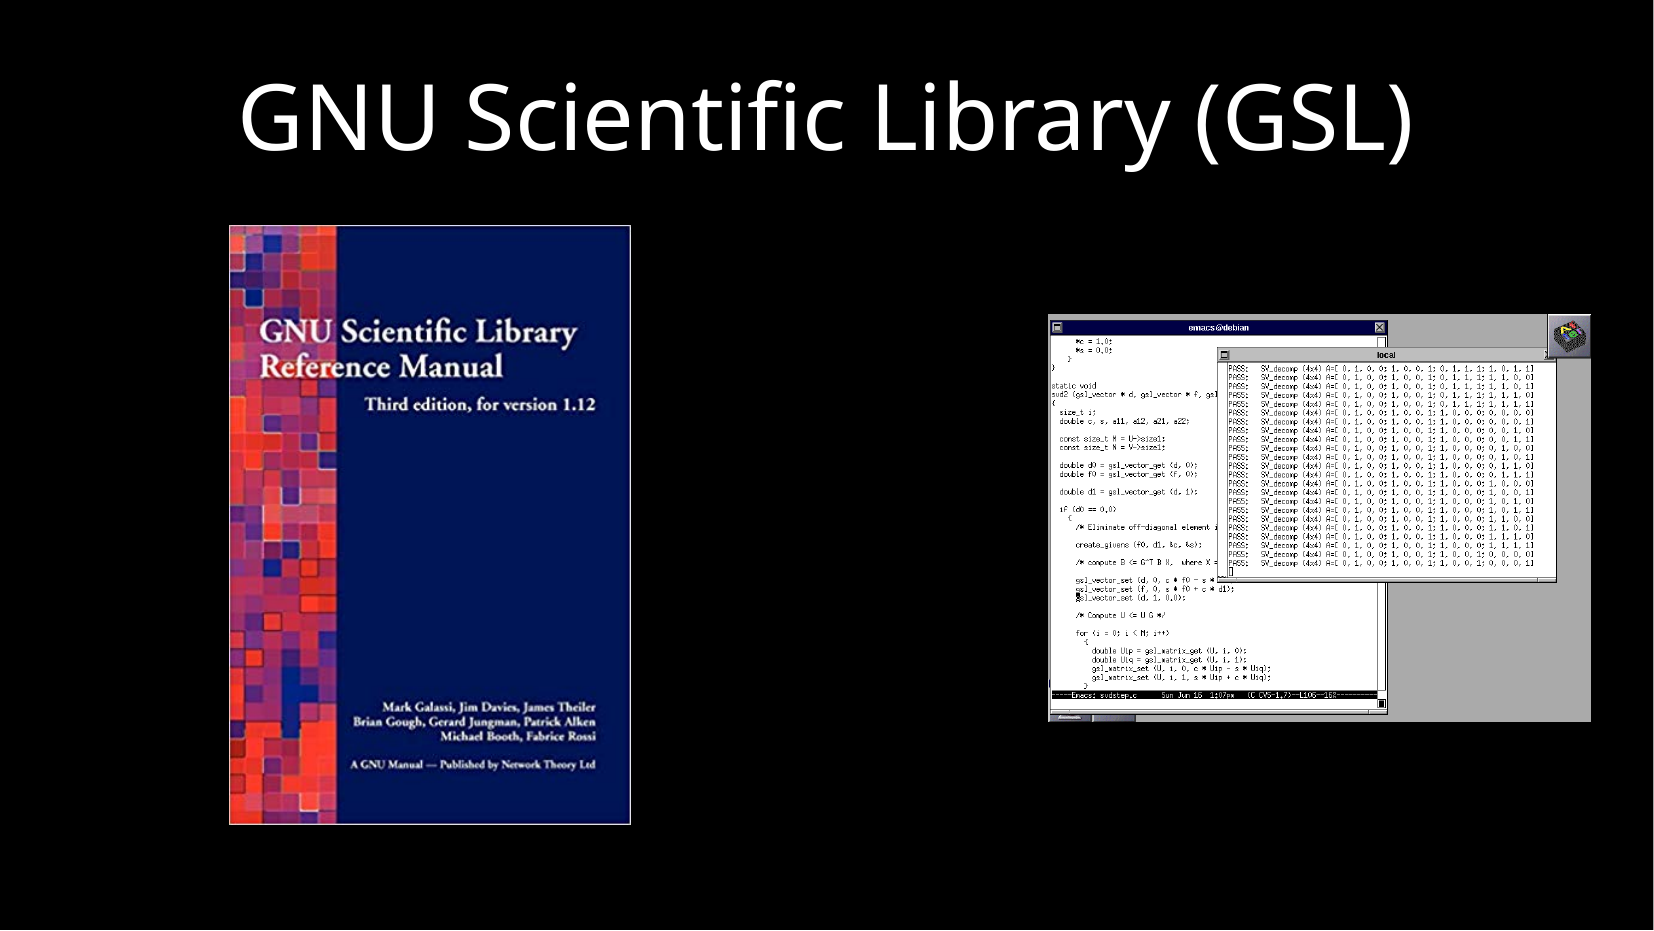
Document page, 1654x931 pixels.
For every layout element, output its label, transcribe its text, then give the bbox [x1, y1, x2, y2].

picture [229, 225, 631, 826]
title GNU Scientific Library (GSL) [82, 37, 1571, 193]
picture [1048, 314, 1591, 722]
